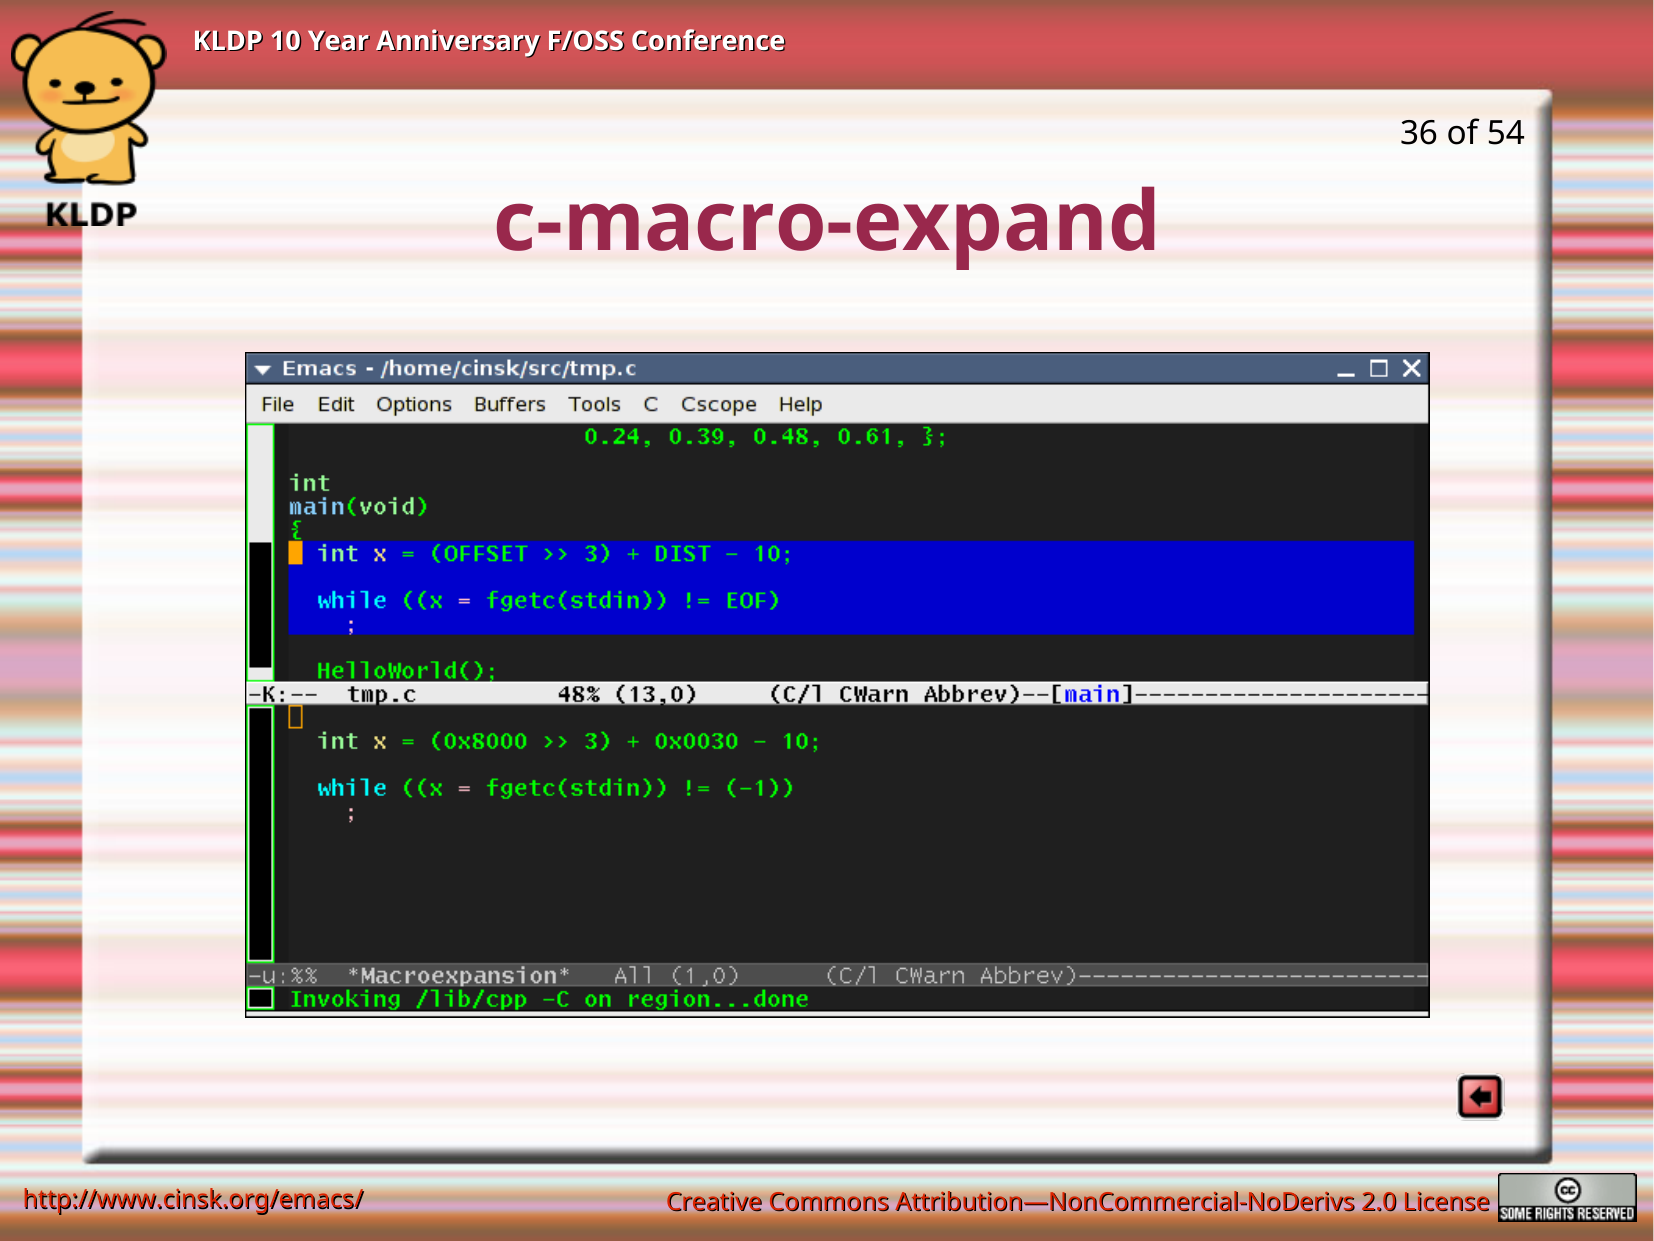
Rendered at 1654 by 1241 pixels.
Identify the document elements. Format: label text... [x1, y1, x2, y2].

picture [0, 0, 1654, 1241]
title c-macro-expand [121, 114, 1534, 322]
